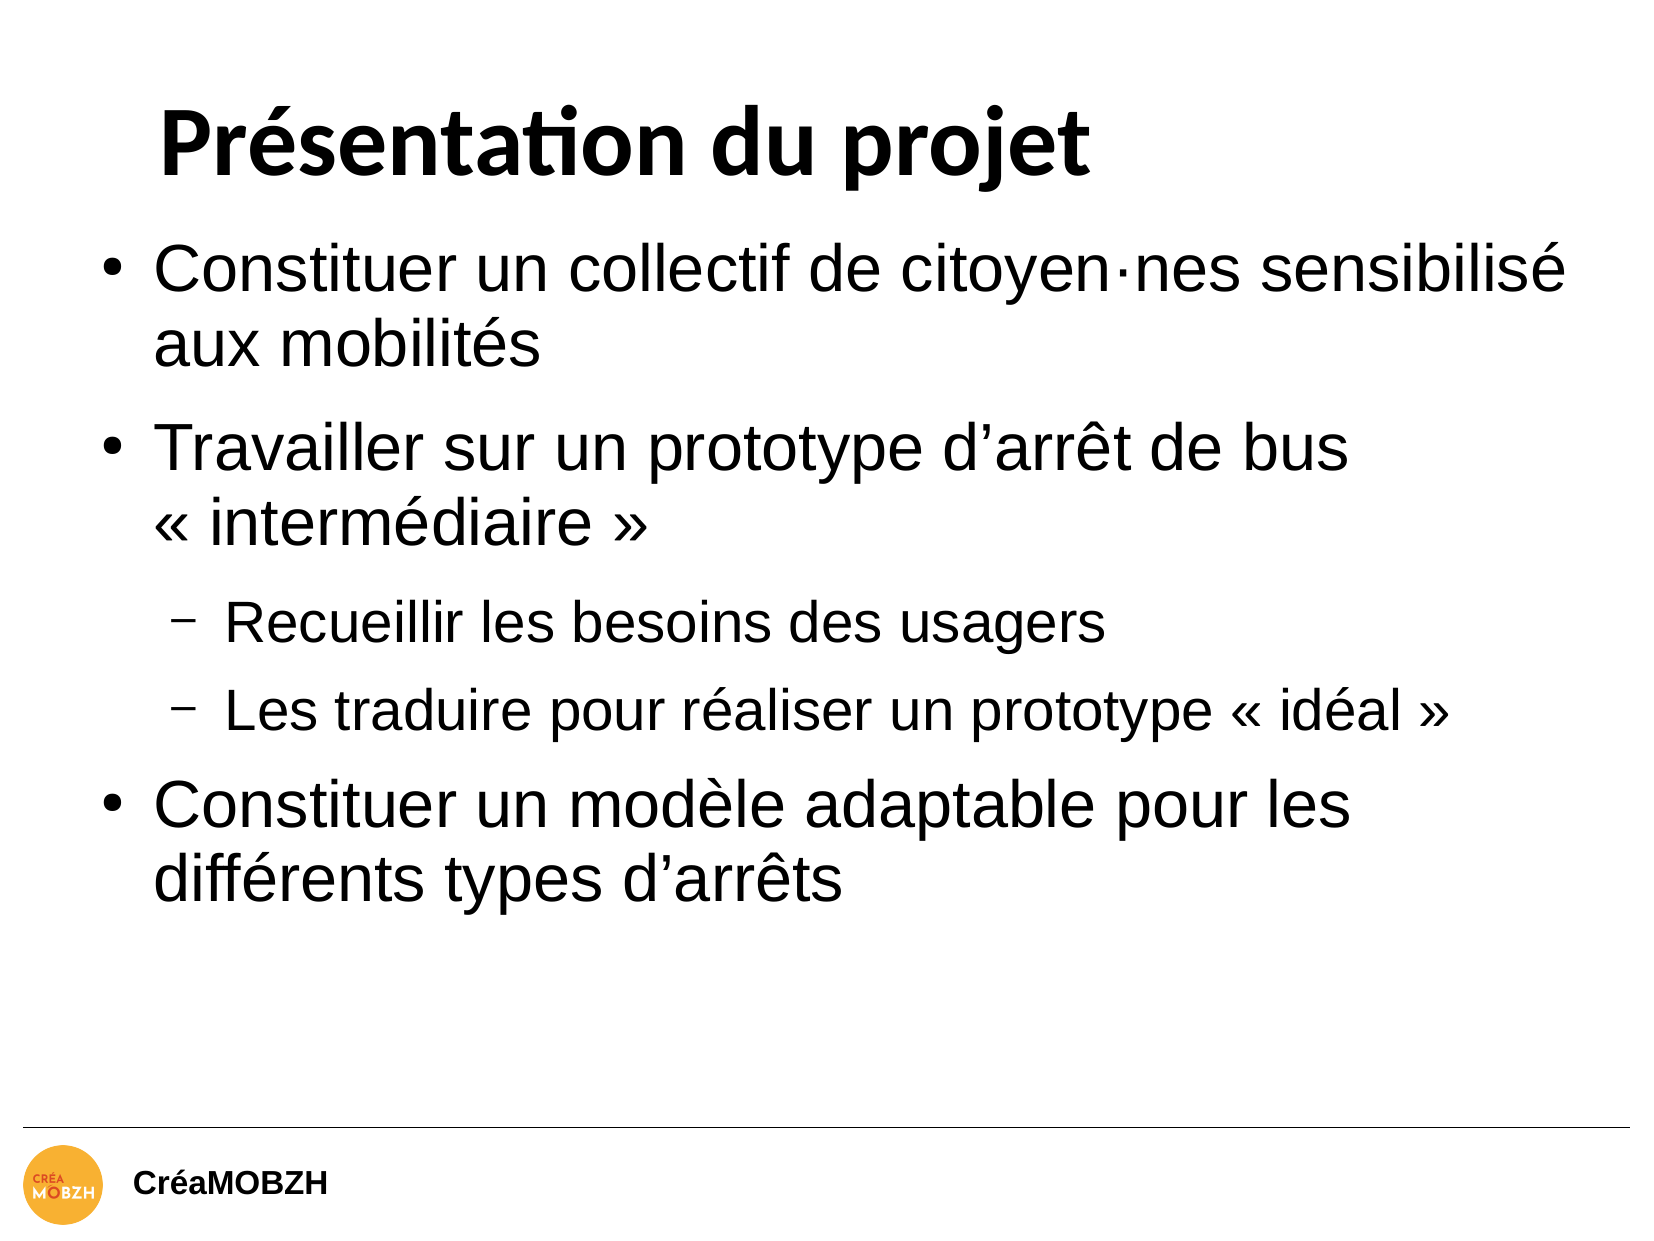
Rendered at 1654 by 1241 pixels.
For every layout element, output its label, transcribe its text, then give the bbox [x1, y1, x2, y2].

title Présentation du projet [11, 47, 1347, 255]
text_box CréaMOBZH [118, 1157, 1040, 1241]
picture [23, 1145, 103, 1225]
list Constituer un collectif de citoyen·nes sensibilisé aux mobilités Travailler sur un prototype d’arrêt de bus « intermédiaire » Recueillir les besoins des usagers Les traduire pour réaliser un prototype « idéal » Constituer un modèle adaptable pour les différents types d’arrêts [82, 231, 1571, 1050]
